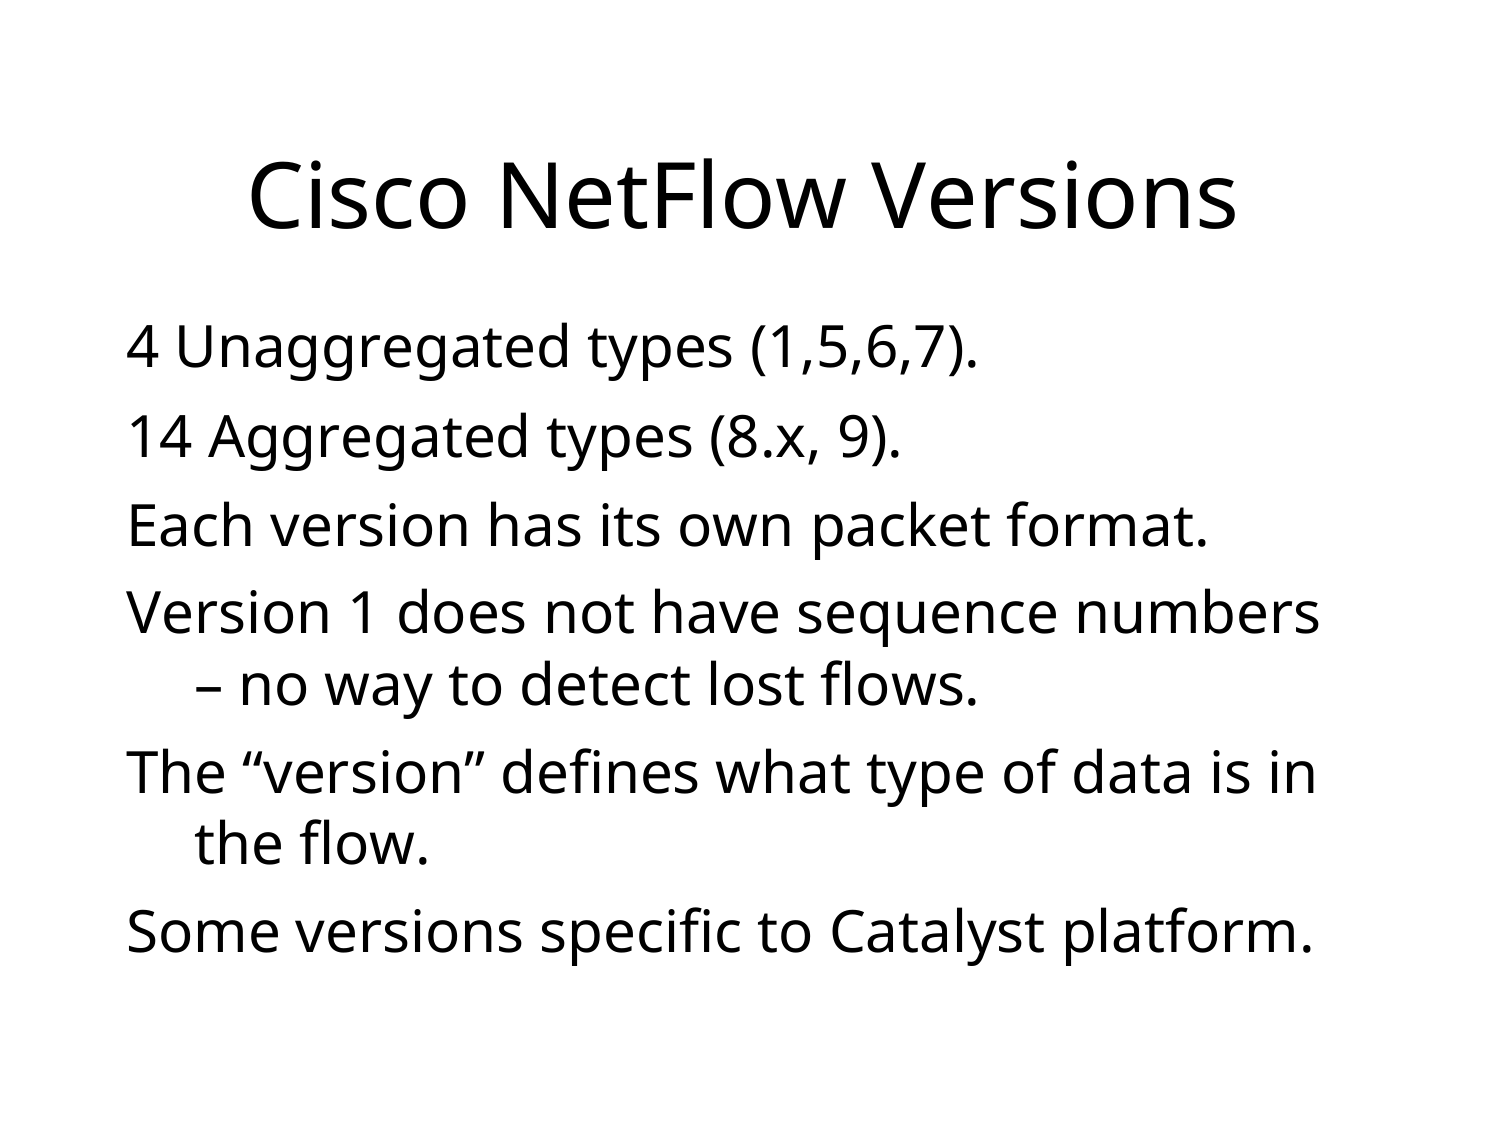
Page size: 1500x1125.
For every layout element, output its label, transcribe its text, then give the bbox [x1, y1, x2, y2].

title Cisco NetFlow Versions [112, 79, 1388, 299]
list 4 Unaggregated types (1,5,6,7). 14 Aggregated types (8.x, 9). Each version has its own packet format. Version 1 does not have sequence numbers – no way to detect lost flows. The “version” defines what type of data is in the flow. Some versions specific to Catalyst platform. [112, 299, 1388, 1125]
